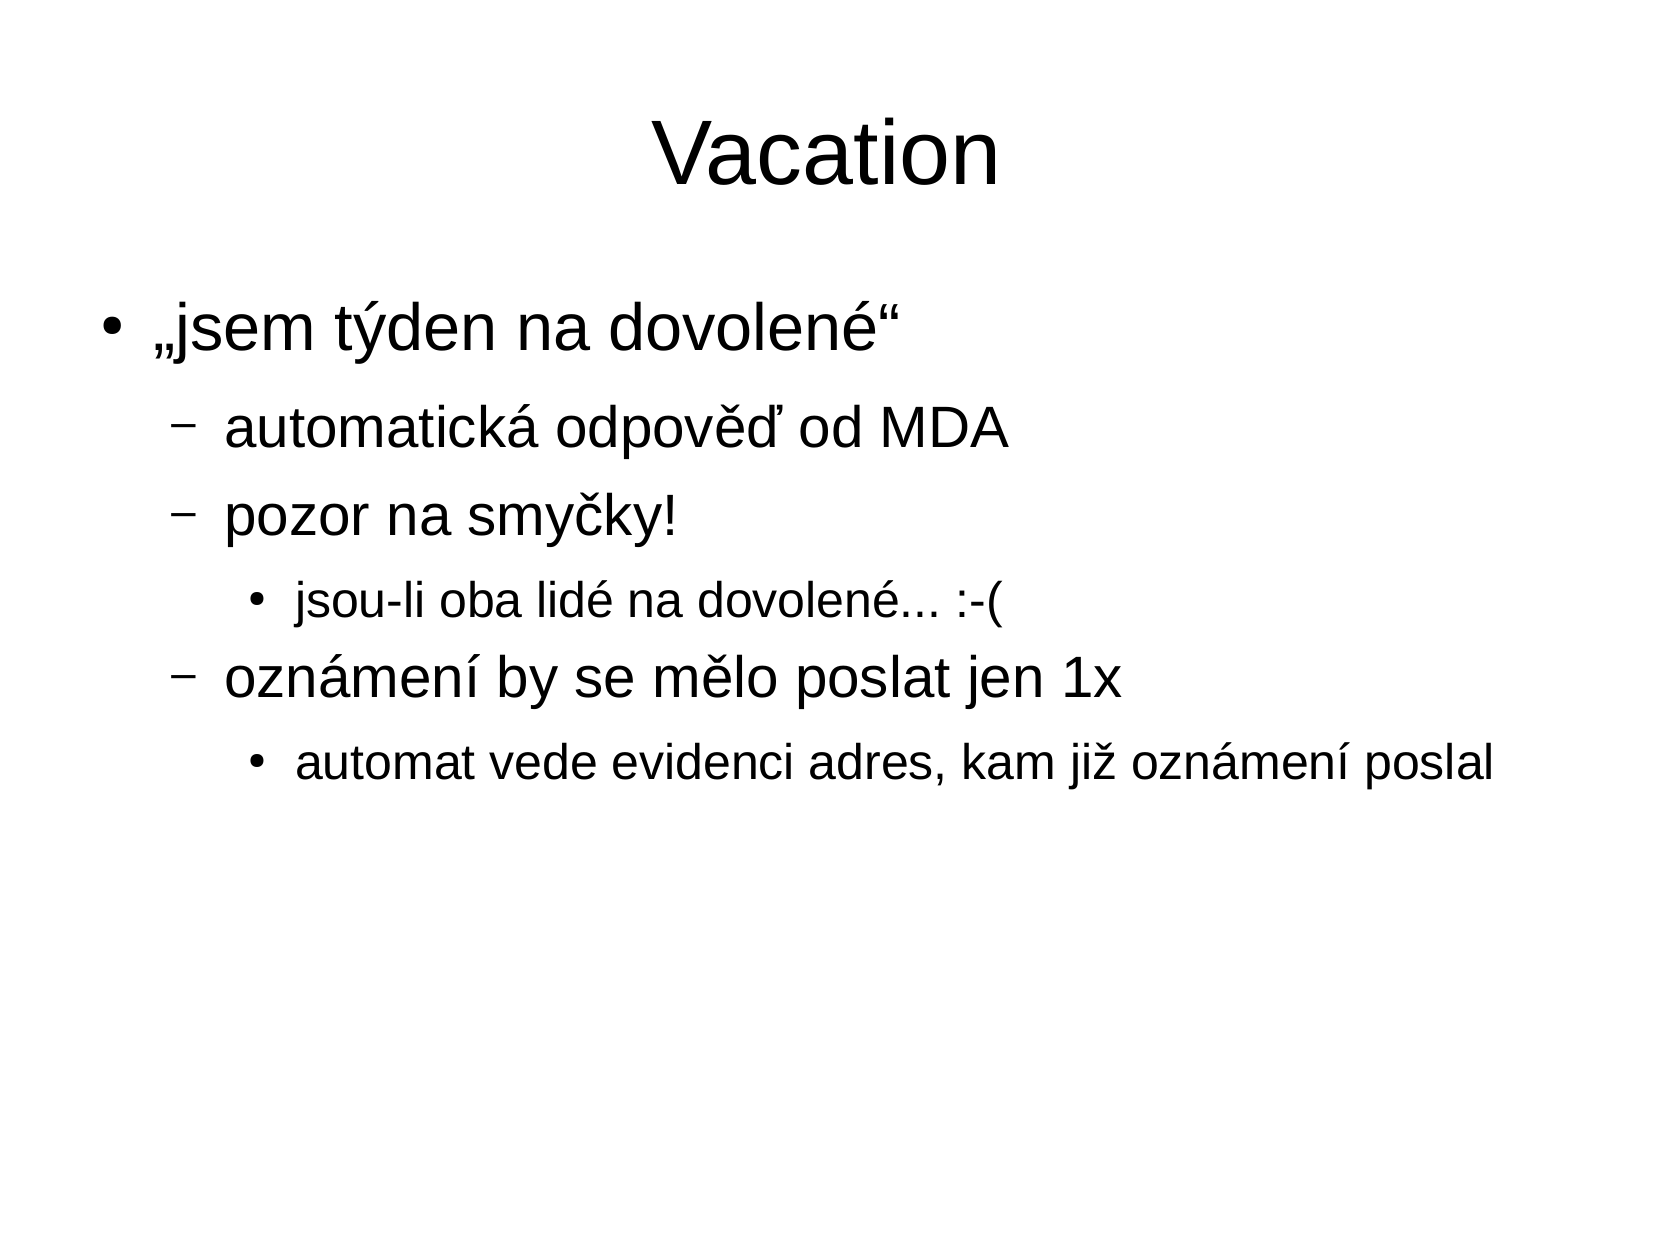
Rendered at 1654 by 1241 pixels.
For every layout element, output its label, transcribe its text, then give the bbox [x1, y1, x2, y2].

title Vacation [82, 49, 1571, 257]
list „jsem týden na dovolené“ automatická odpověď od MDA pozor na smyčky! jsou-li oba lidé na dovolené... :-( oznámení by se mělo poslat jen 1x automat vede evidenci adres, kam již oznámení poslal [82, 290, 1571, 1010]
